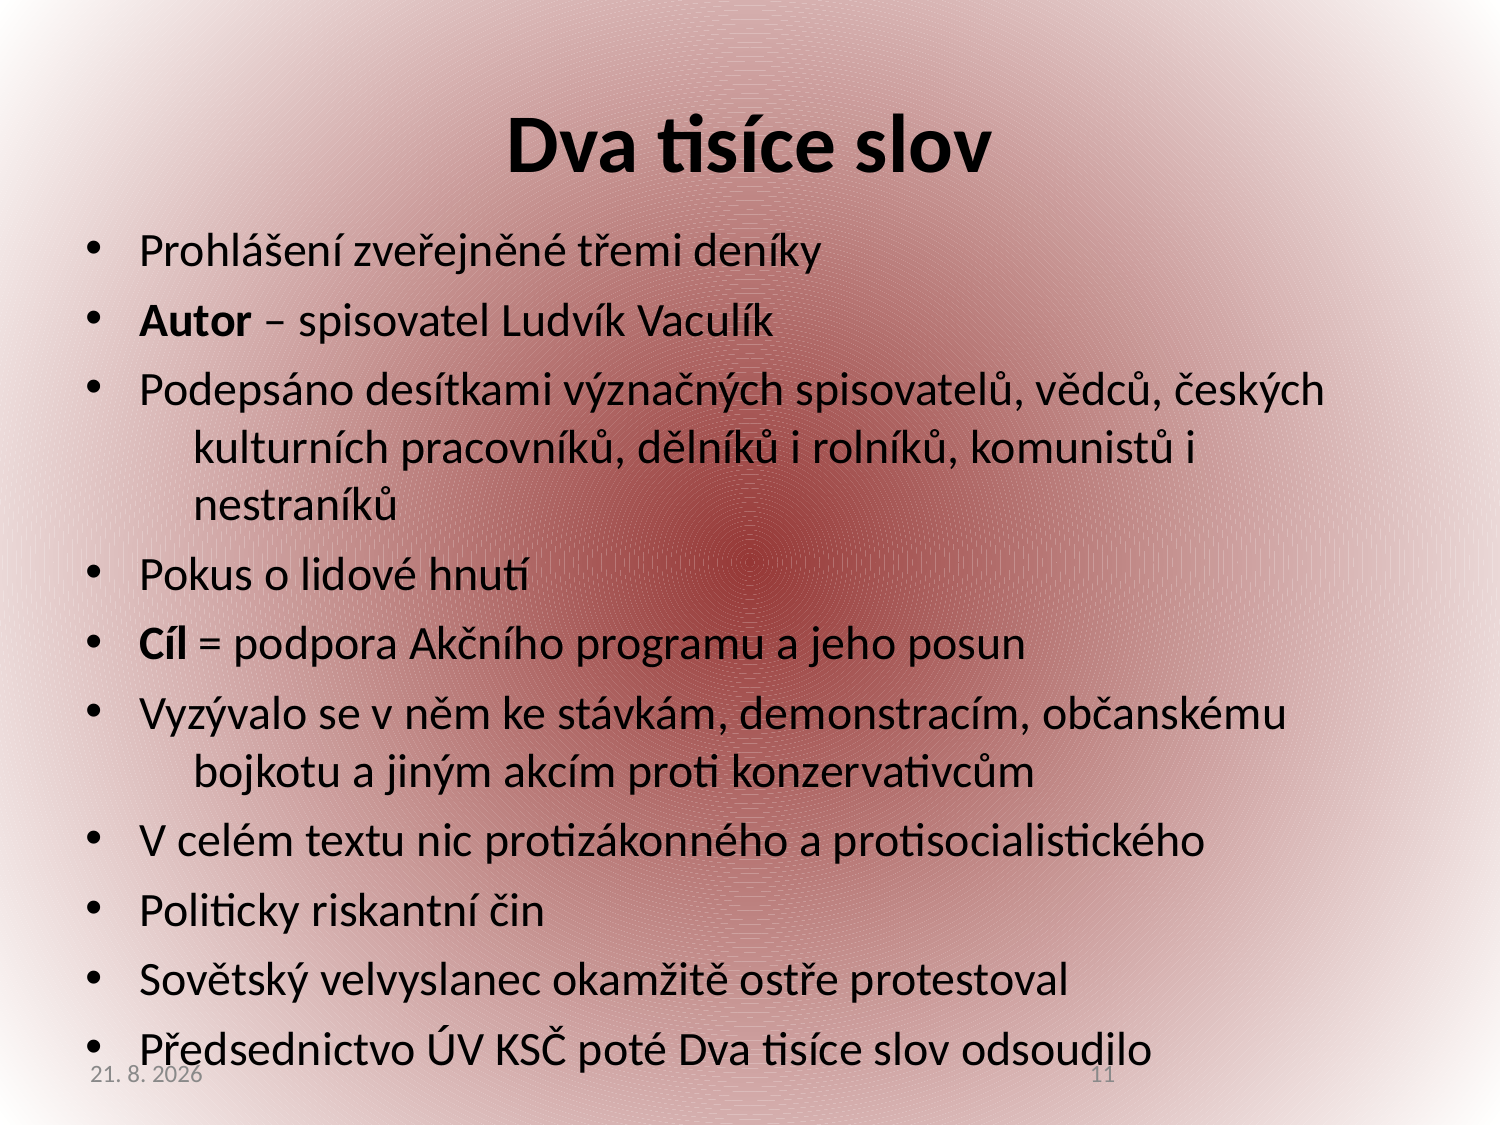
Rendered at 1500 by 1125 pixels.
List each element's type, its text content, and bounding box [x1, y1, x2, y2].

title Dva tisíce slov [75, 45, 1426, 233]
list Prohlášení zveřejněné třemi deníky Autor – spisovatel Ludvík Vaculík Podepsáno desítkami význačných spisovatelů, vědců, českých kulturních pracovníků, dělníků i rolníků, komunistů i nestraníků Pokus o lidové hnutí Cíl = podpora Akčního programu a jeho posun Vyzývalo se v něm ke stávkám, demonstracím, občanskému bojkotu a jiným akcím proti konzervativcům V celém textu nic protizákonného a protisocialistického Politicky riskantní čin Sovětský velvyslanec okamžitě ostře protestoval Předsednictvo ÚV KSČ poté Dva tisíce slov odsoudilo [70, 210, 1421, 1090]
text_box 11 [1074, 1042, 1426, 1103]
text_box 9.6.2013 [75, 1042, 426, 1103]
